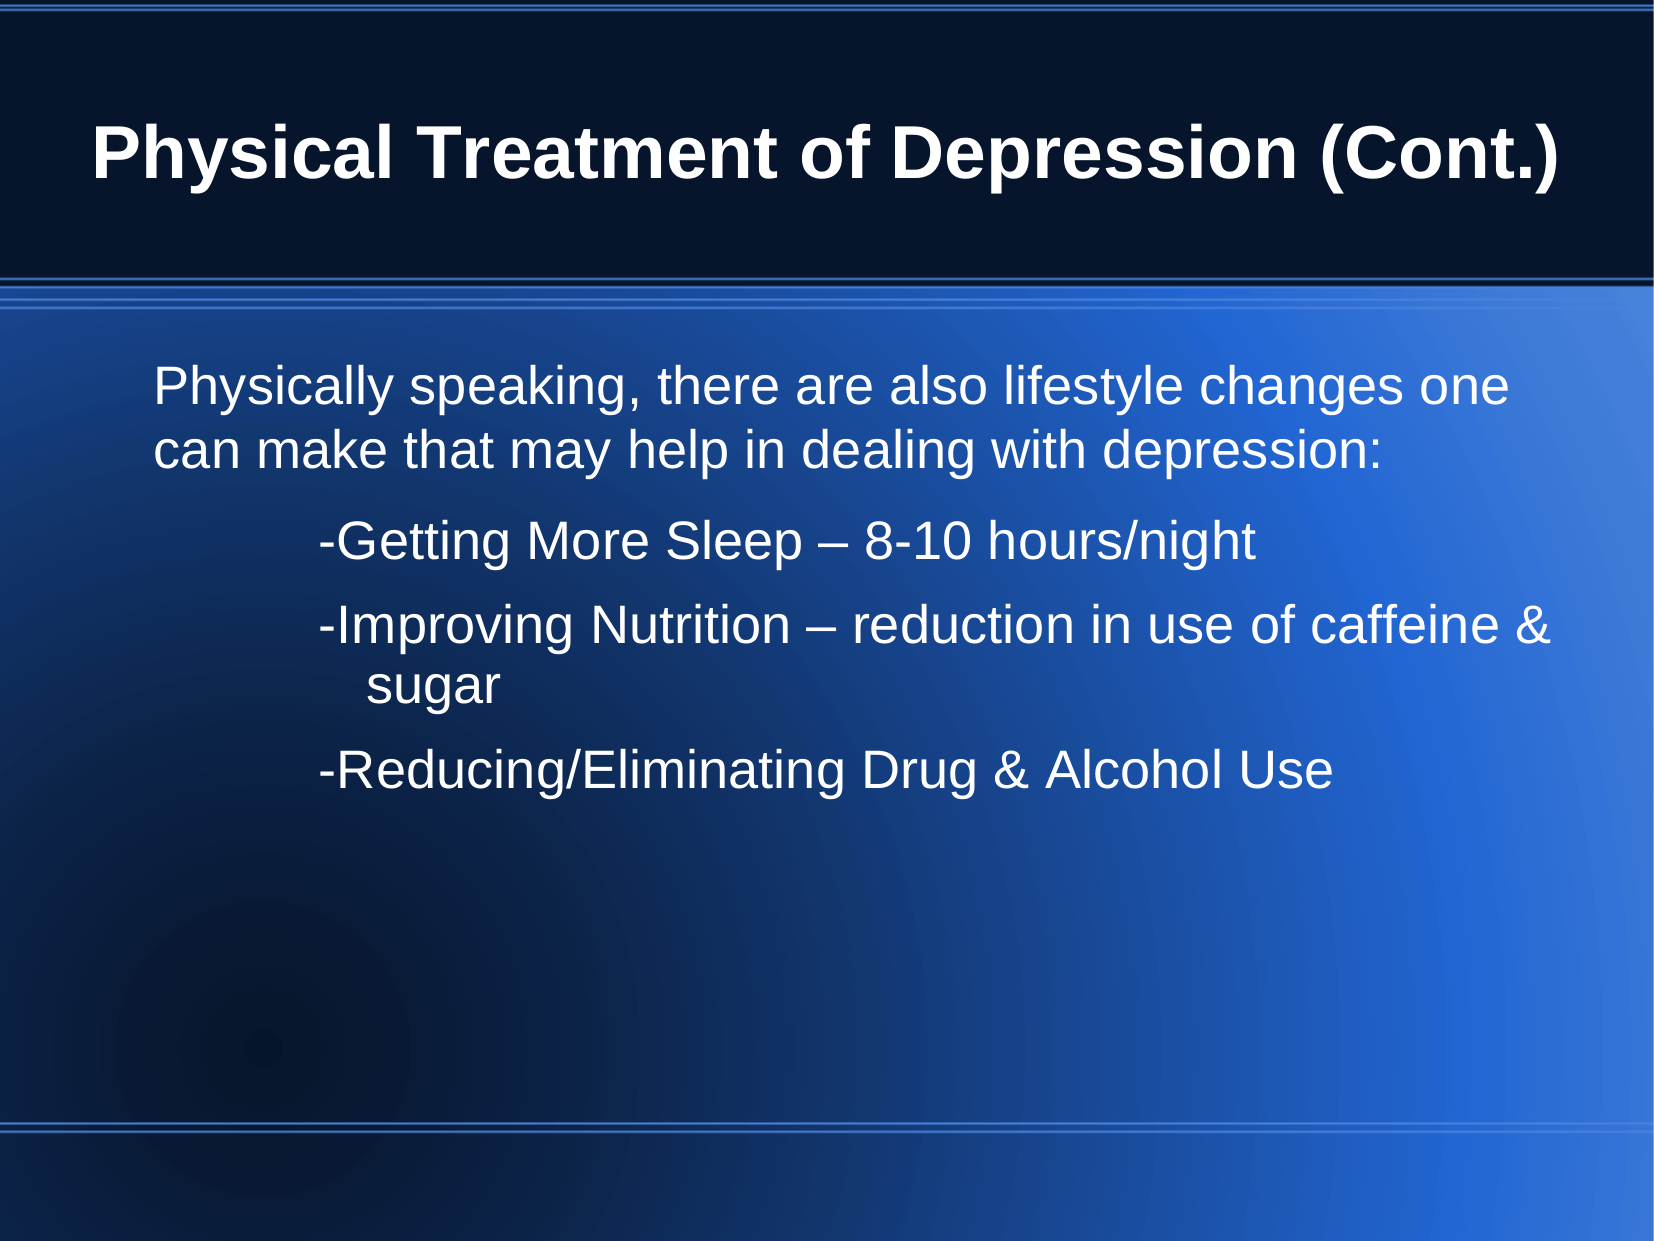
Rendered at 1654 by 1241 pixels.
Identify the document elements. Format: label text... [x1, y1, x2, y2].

picture [0, 0, 1654, 1241]
list Physically speaking, there are also lifestyle changes one can make that may help in dealing with depression: -Getting More Sleep – 8-10 hours/night -Improving Nutrition – reduction in use of caffeine & sugar -Reducing/Eliminating Drug & Alcohol Use [82, 355, 1571, 1094]
title Physical Treatment of Depression (Cont.) [82, 49, 1571, 257]
